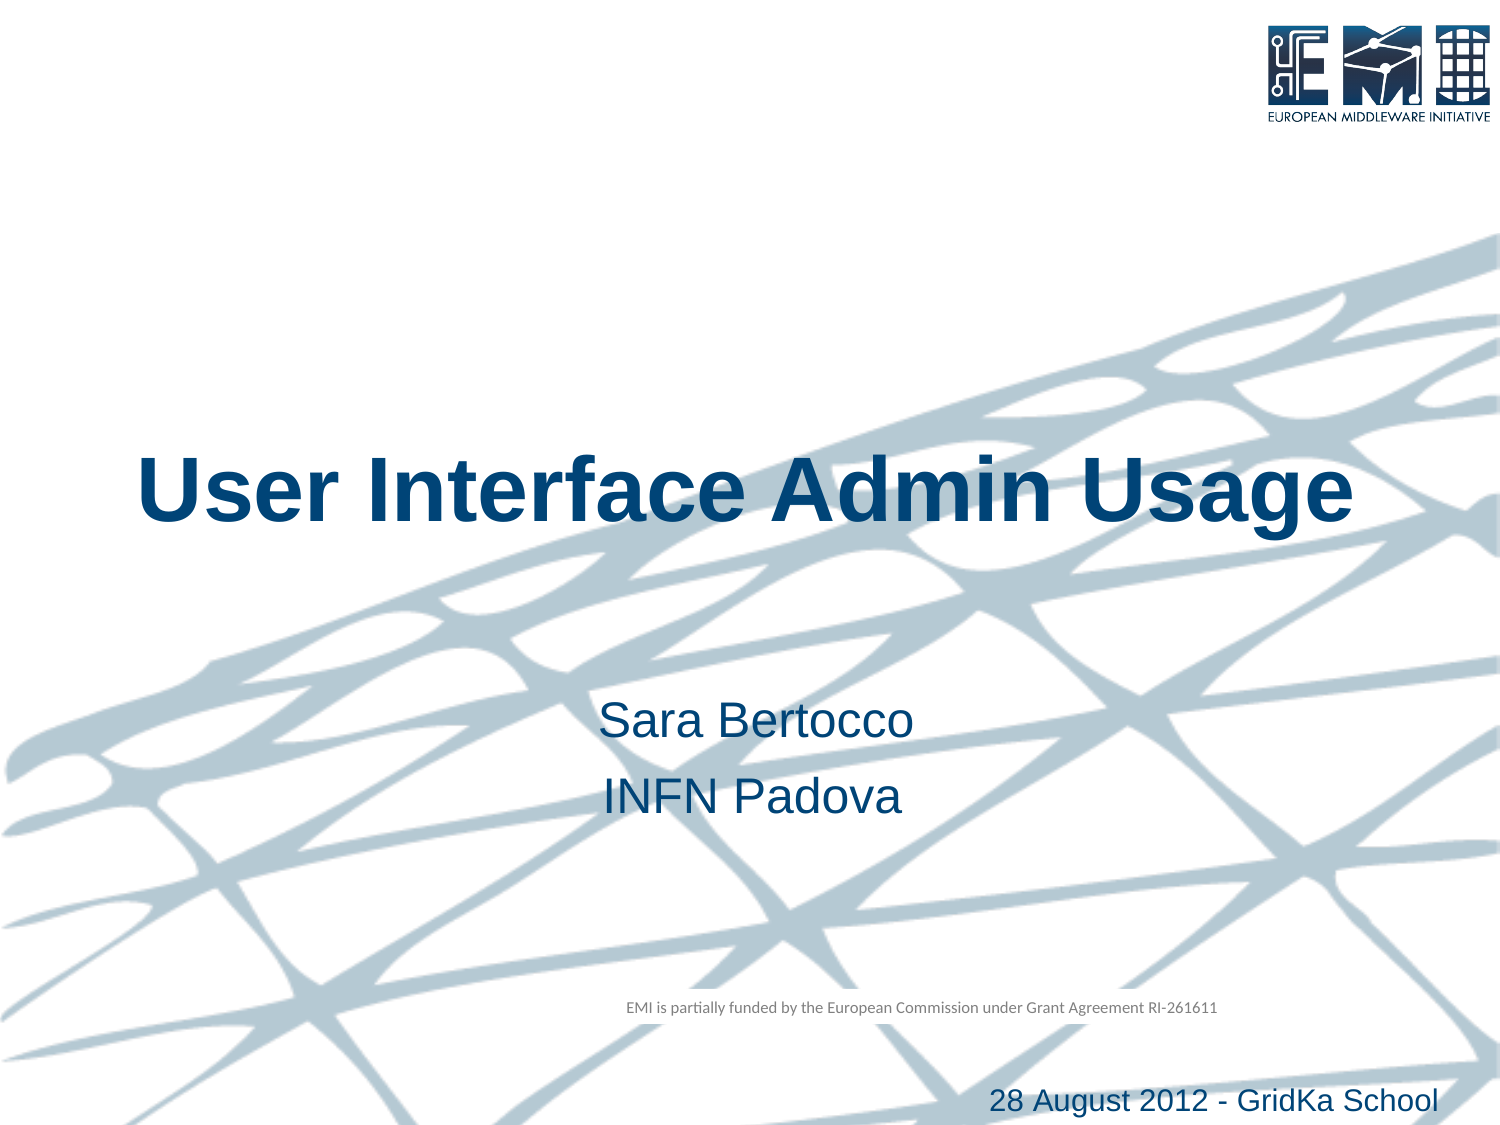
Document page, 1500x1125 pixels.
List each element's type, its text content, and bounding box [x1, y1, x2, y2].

picture [0, 233, 1500, 1125]
text_box Sara Bertocco INFN Padova [224, 680, 1280, 896]
text_box 28 August 2012 - GridKa School [974, 1072, 1500, 1125]
picture [1268, 25, 1490, 122]
title User Interface Admin Usage [109, 422, 1385, 628]
